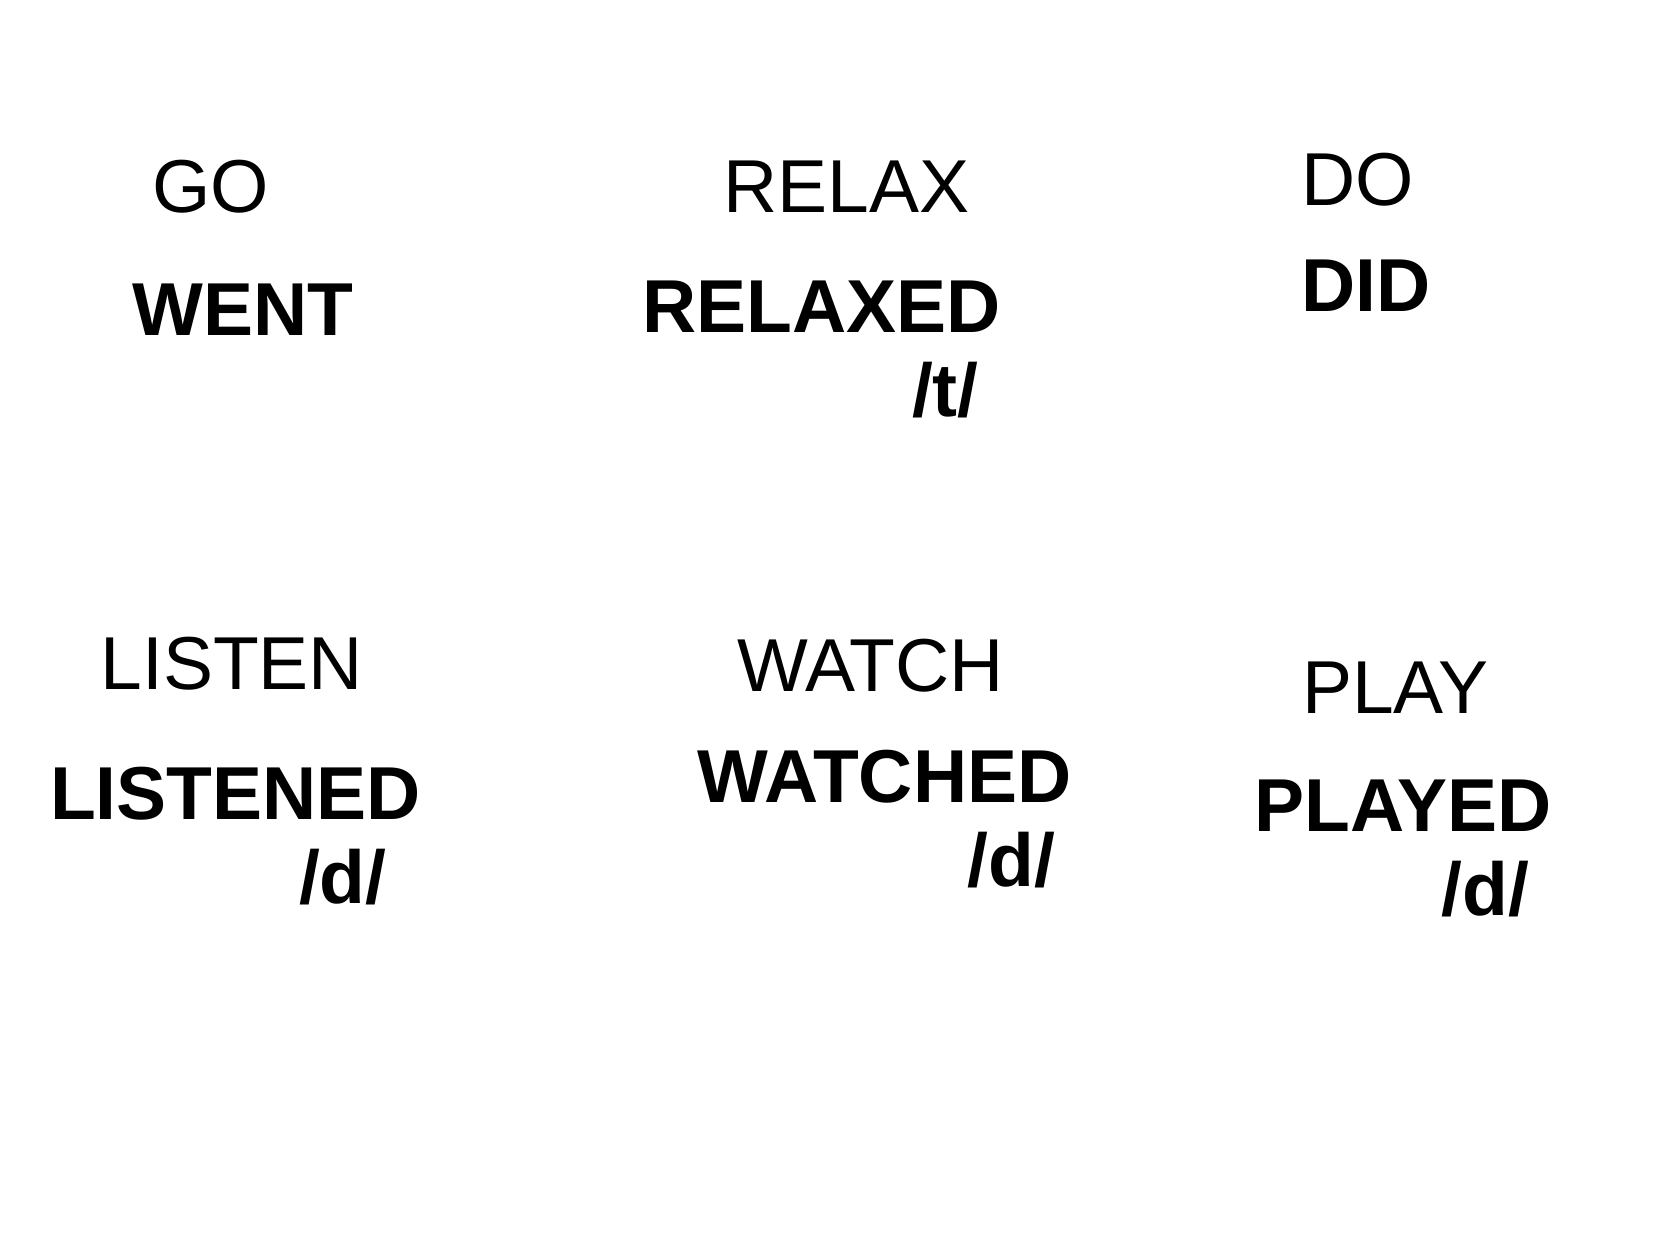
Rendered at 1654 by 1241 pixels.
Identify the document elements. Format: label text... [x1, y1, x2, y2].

text_box LISTEN [85, 614, 378, 721]
text_box WATCH [722, 616, 1019, 716]
text_box RELAXED /t/ [627, 257, 1016, 441]
text_box RELAX [708, 137, 985, 237]
text_box PLAY [1287, 637, 1536, 755]
text_box PLAYED /d/ [1240, 755, 1642, 1004]
text_box WATCHED /d/ [683, 726, 1087, 910]
text_box LISTENED /d/ [35, 744, 436, 927]
text_box WENT [118, 259, 369, 359]
text_box DID [1286, 249, 1446, 426]
text_box GO [137, 137, 284, 259]
text_box DO [1286, 129, 1465, 249]
